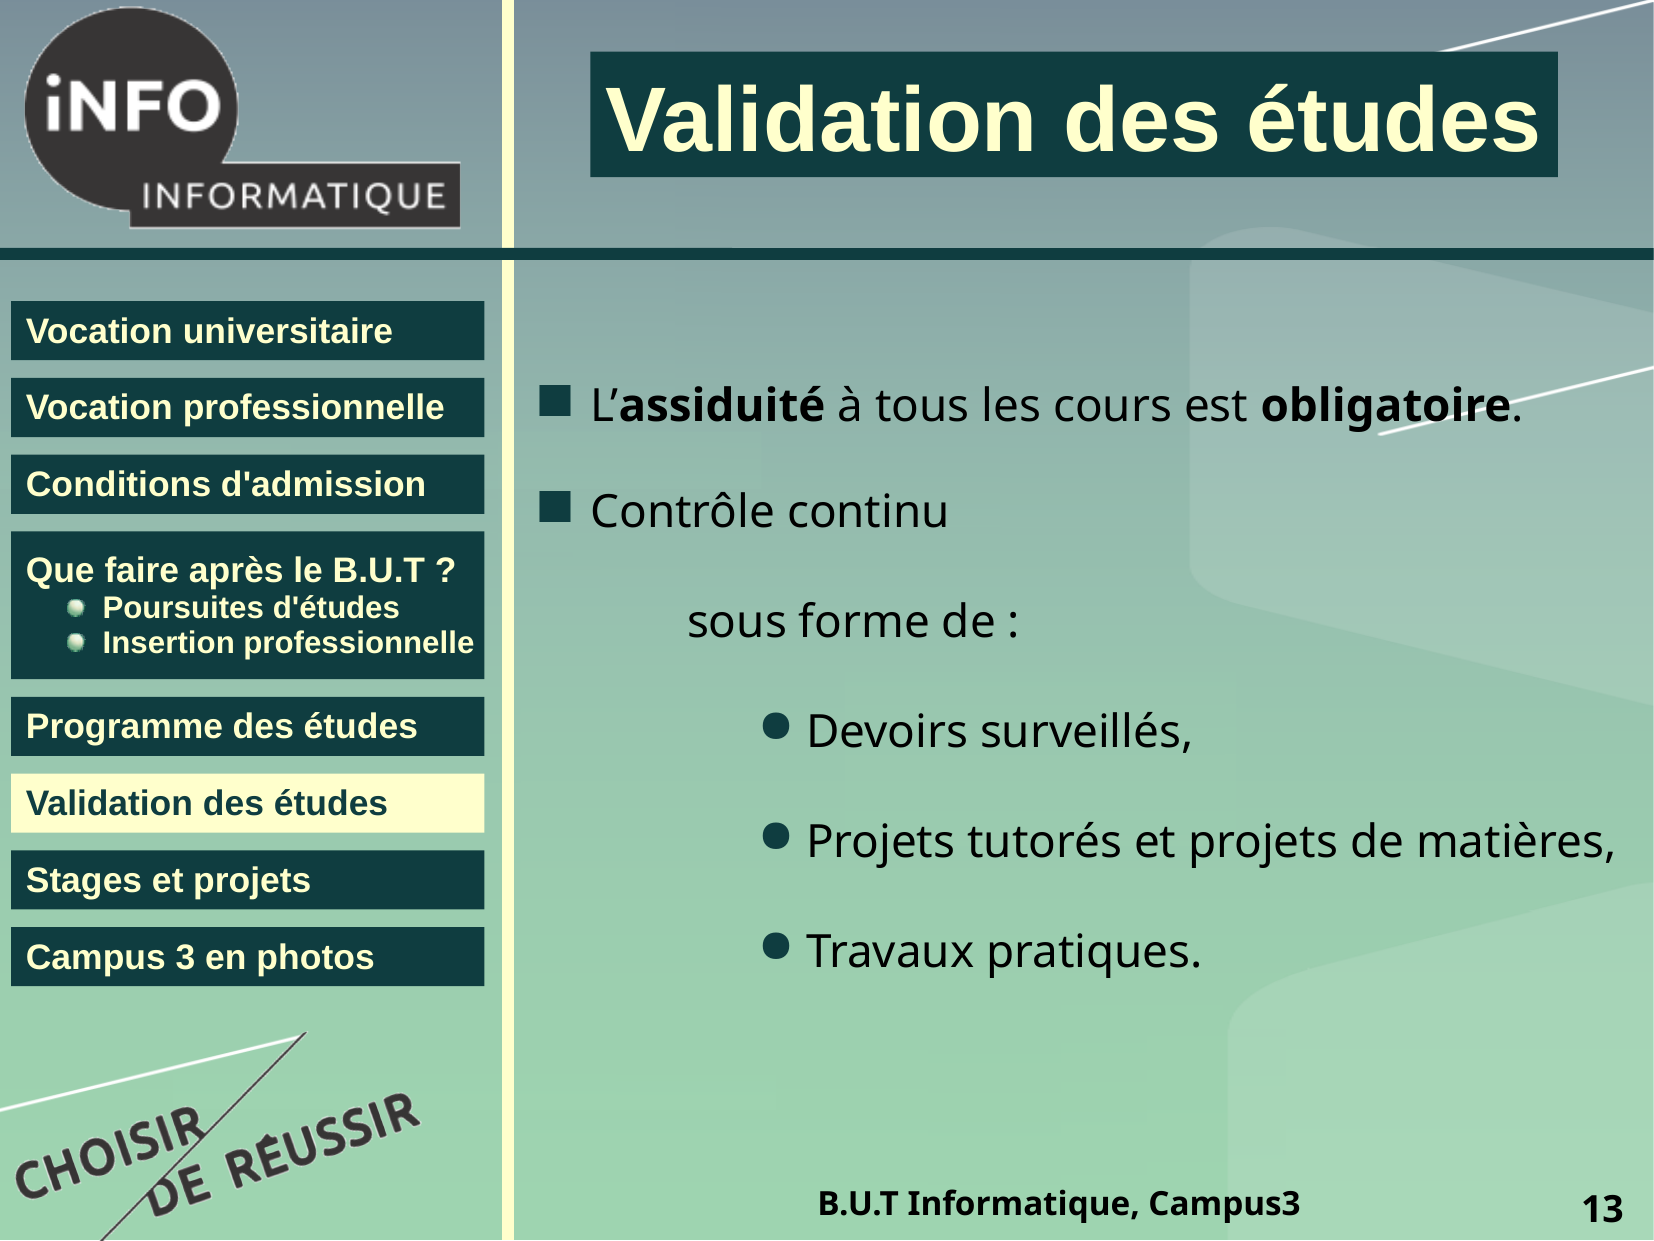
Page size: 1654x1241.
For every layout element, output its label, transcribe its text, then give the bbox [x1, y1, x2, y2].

text_box Validation des études [11, 773, 485, 833]
picture [514, 0, 1654, 248]
picture [514, 260, 1654, 1240]
text_box Conditions d'admission [11, 454, 485, 514]
text_box Stages et projets [11, 850, 485, 910]
text_box Que faire après le B.U.T ? Poursuites d'études Insertion professionnelle [11, 531, 485, 680]
picture [0, 260, 502, 1241]
text_box Validation des études [590, 51, 1558, 178]
text_box Vocation professionnelle [11, 377, 485, 438]
picture [0, 0, 502, 247]
text_box L’assiduité à tous les cours est obligatoire. Contrôle continu sous forme de : Devoirs surveillés, Projets tutorés et projets de matières, Travaux pratiques. [524, 367, 1633, 985]
text_box Programme des études [11, 696, 485, 756]
text_box Campus 3 en photos [11, 927, 485, 987]
text_box Vocation universitaire [11, 301, 485, 361]
